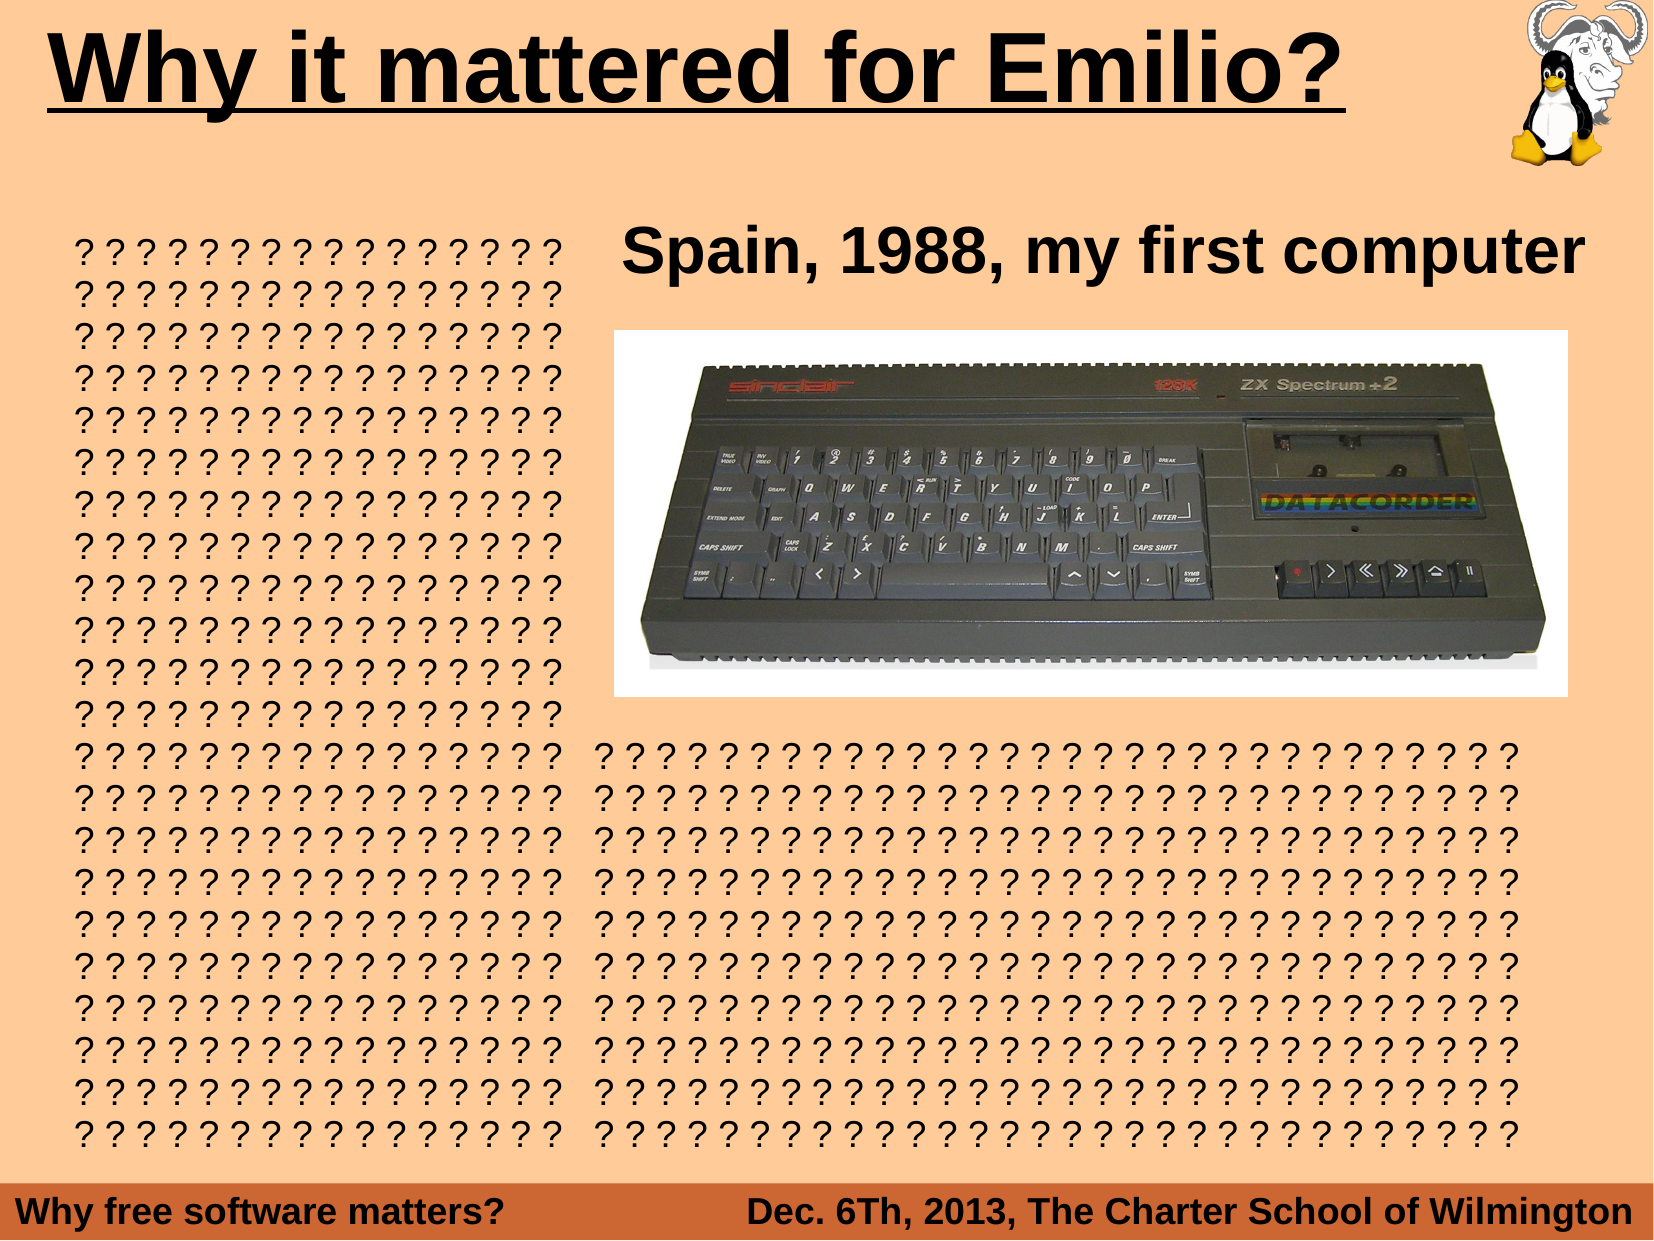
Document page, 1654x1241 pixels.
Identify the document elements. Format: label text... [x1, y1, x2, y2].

text_box ? ? ? ? ? ? ? ? ? ? ? ? ? ? ? ? ? ? ? ? ? ? ? ? ? ? ? ? ? ? ? ? ? ? ? ? ? ? ? ? ? ? ? ? ? ? ? ? ? ? ? ? ? ? ? ? ? ? ? ? ? ? ? ? ? ? ? ? ? ? ? ? ? ? ? ? ? ? ? ? ? ? ? ? ? ? ? ? ? ? ? ? ? ? ? ? ? ? ? ? ? ? ? ? ? ? ? ? ? ? ? ? ? ? ? ? ? ? ? ? ? ? ? ? ? ? ? ? ? ? ? ? ? ? ? ? ? ? ? ? ? ? ? ? ? ? ? ? ? ? ? ? ? ? ? ? ? ? ? ? ? ? ? ? ? ? ? ? ? ? ? ? ? ? ? ? ? ? ? ? ? ? ? ? ? ? ? ? ? ? ? ? ? ? ? ? ? ? ? ? ? ? ? ? ? ? ? ? ? ? ? ? ? ? ? ? ? ? ? ? ? ? ? ? ? ? ? ? ? ? ? ? ? ? ? ? ? ? ? ? ? ? ? ? ? ? ? ? ? ? ? ? ? ? ? ? ? ? ? ? ? ? ? ? ? ? ? ? ? ? ? ? ? ? ? ? ? ? ? ? ? ? ? ? ? ? ? ? ? ? ? ? ? ? ? ? ? ? ? ? ? ? ? ? ? ? ? ? ? ? ? ? ? ? ? ? ? ? ? ? ? ? ? ? ? ? ? ? ? ? ? ? ? ? ? ? ? ? ? ? ? ? ? ? ? ? ? ? ? ? ? ? [59, 224, 591, 1163]
title Why it mattered for Emilio? [0, 0, 1394, 142]
text_box Spain, 1988, my first computer [606, 205, 1605, 296]
picture [1511, 0, 1648, 166]
text_box Why free software matters? Dec. 6Th, 2013, The Charter School of Wilmington [0, 1183, 1654, 1241]
picture [614, 330, 1568, 697]
text_box ? ? ? ? ? ? ? ? ? ? ? ? ? ? ? ? ? ? ? ? ? ? ? ? ? ? ? ? ? ? ? ? ? ? ? ? ? ? ? ? ? ? ? ? ? ? ? ? ? ? ? ? ? ? ? ? ? ? ? ? ? ? ? ? ? ? ? ? ? ? ? ? ? ? ? ? ? ? ? ? ? ? ? ? ? ? ? ? ? ? ? ? ? ? ? ? ? ? ? ? ? ? ? ? ? ? ? ? ? ? ? ? ? ? ? ? ? ? ? ? ? ? ? ? ? ? ? ? ? ? ? ? ? ? ? ? ? ? ? ? ? ? ? ? ? ? ? ? ? ? ? ? ? ? ? ? ? ? ? ? ? ? ? ? ? ? ? ? ? ? ? ? ? ? ? ? ? ? ? ? ? ? ? ? ? ? ? ? ? ? ? ? ? ? ? ? ? ? ? ? ? ? ? ? ? ? ? ? ? ? ? ? ? ? ? ? ? ? ? ? ? ? ? ? ? ? ? ? ? ? ? ? ? ? ? ? ? ? ? ? ? ? ? ? ? ? ? ? ? ? ? ? ? ? ? ? ? ? ? ? ? ? ? ? ? ? ? ? ? ? ? ? ? ? ? ? ? ? ? ? ? ? ? ? ? ? ? ? ? ? ? ? ? ? ? ? ? ? ? ? [578, 728, 1560, 1163]
